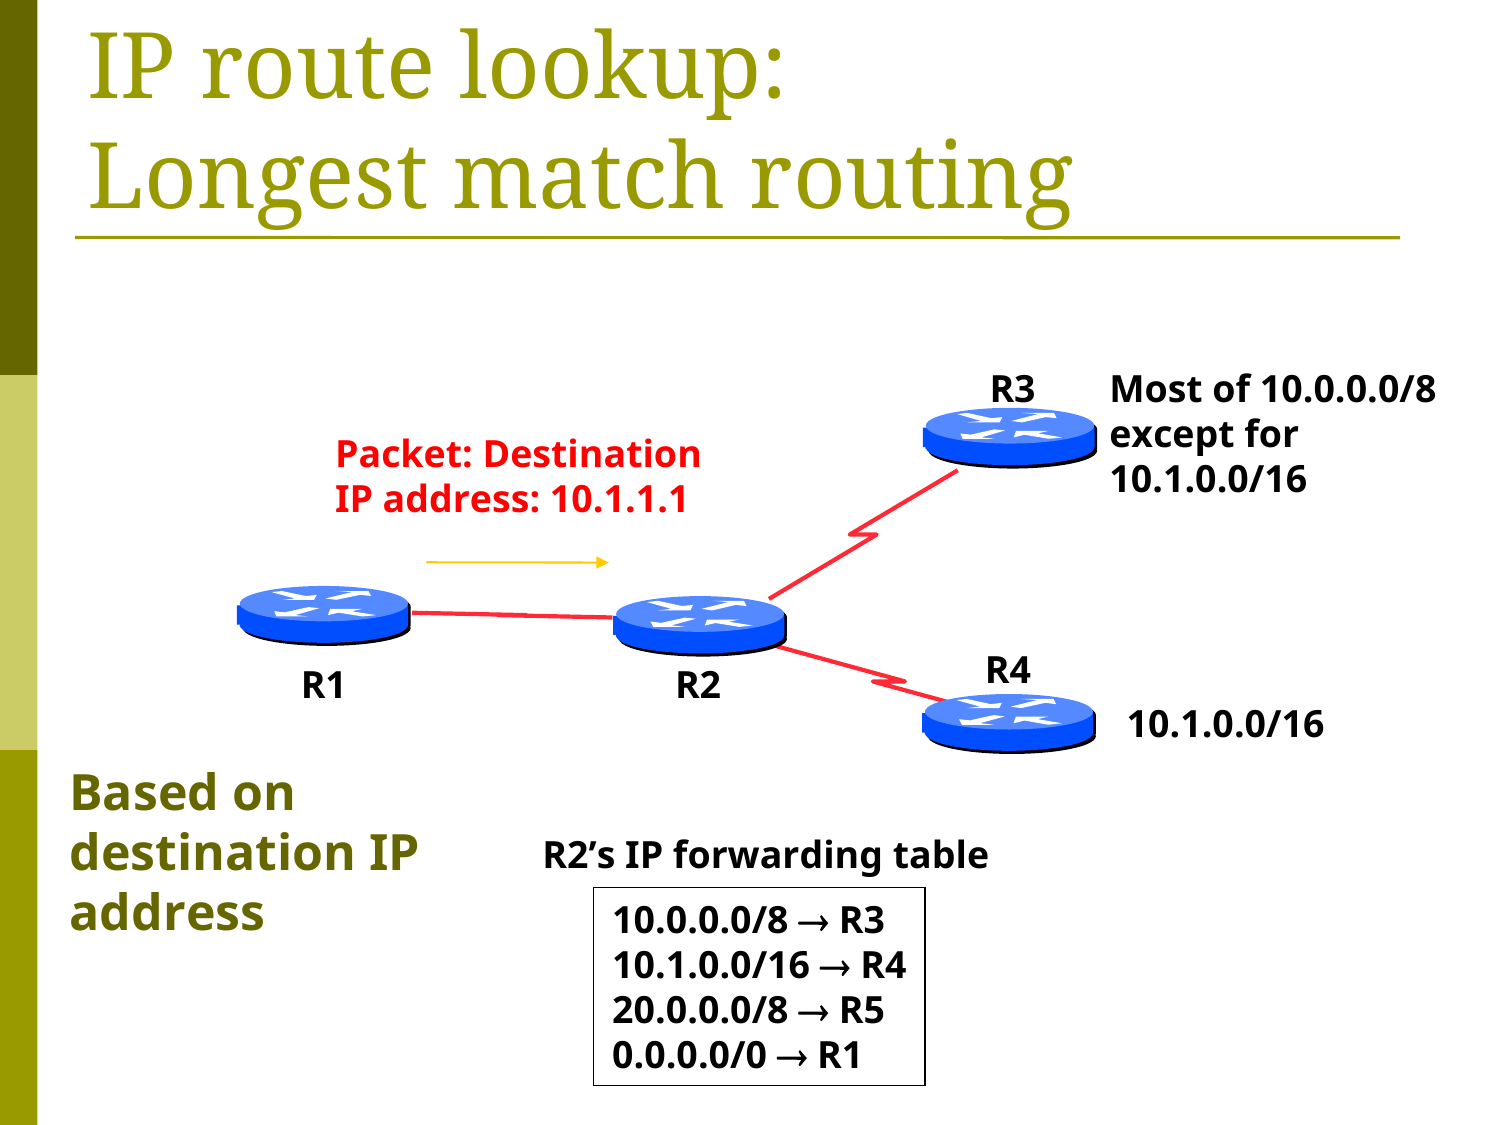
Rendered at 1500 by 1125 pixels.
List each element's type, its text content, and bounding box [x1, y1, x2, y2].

text_box R2’s IP forwarding table [524, 822, 1008, 885]
text_box Based on destination IP address [52, 751, 475, 949]
text_box R2 [659, 655, 737, 714]
text_box R3 [974, 358, 1052, 410]
text_box R1 [283, 651, 365, 715]
text_box R4 [969, 639, 1047, 696]
text_box [613, 596, 788, 657]
text_box [236, 585, 411, 646]
text_box 10.1.0.0/16 [1111, 692, 1341, 753]
text_box Packet: Destination IP address: 10.1.1.1 [317, 422, 720, 529]
text_box [922, 694, 1096, 754]
text_box Most of 10.0.0.0/8 except for 10.1.0.0/16 [1094, 358, 1496, 508]
title IP route lookup: Longest match routing [75, 0, 1394, 233]
text_box 10.0.0.0/8  R3 10.1.0.0/16  R4 20.0.0.0/8  R5 0.0.0.0/0  R1 [594, 887, 925, 1086]
text_box [922, 407, 1098, 469]
